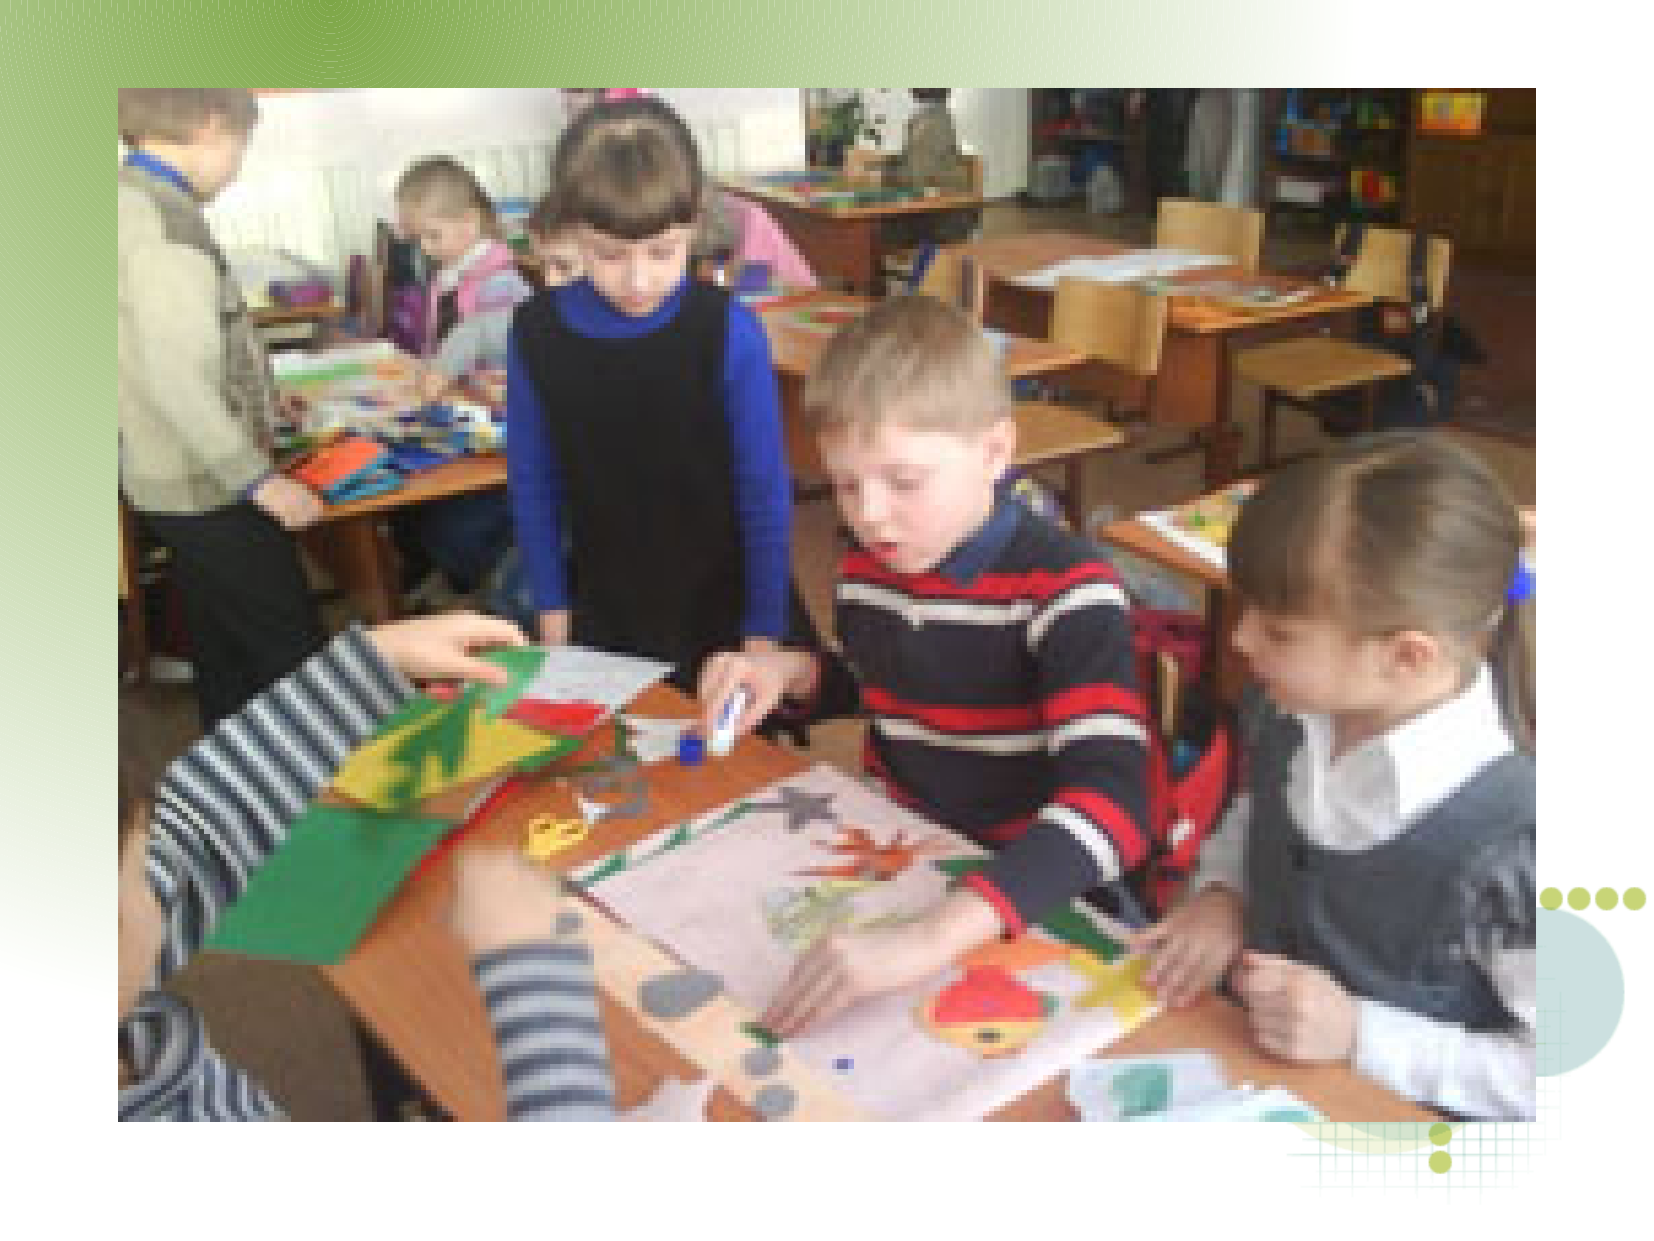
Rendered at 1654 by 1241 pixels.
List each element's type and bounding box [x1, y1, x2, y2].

picture [118, 88, 1654, 1211]
